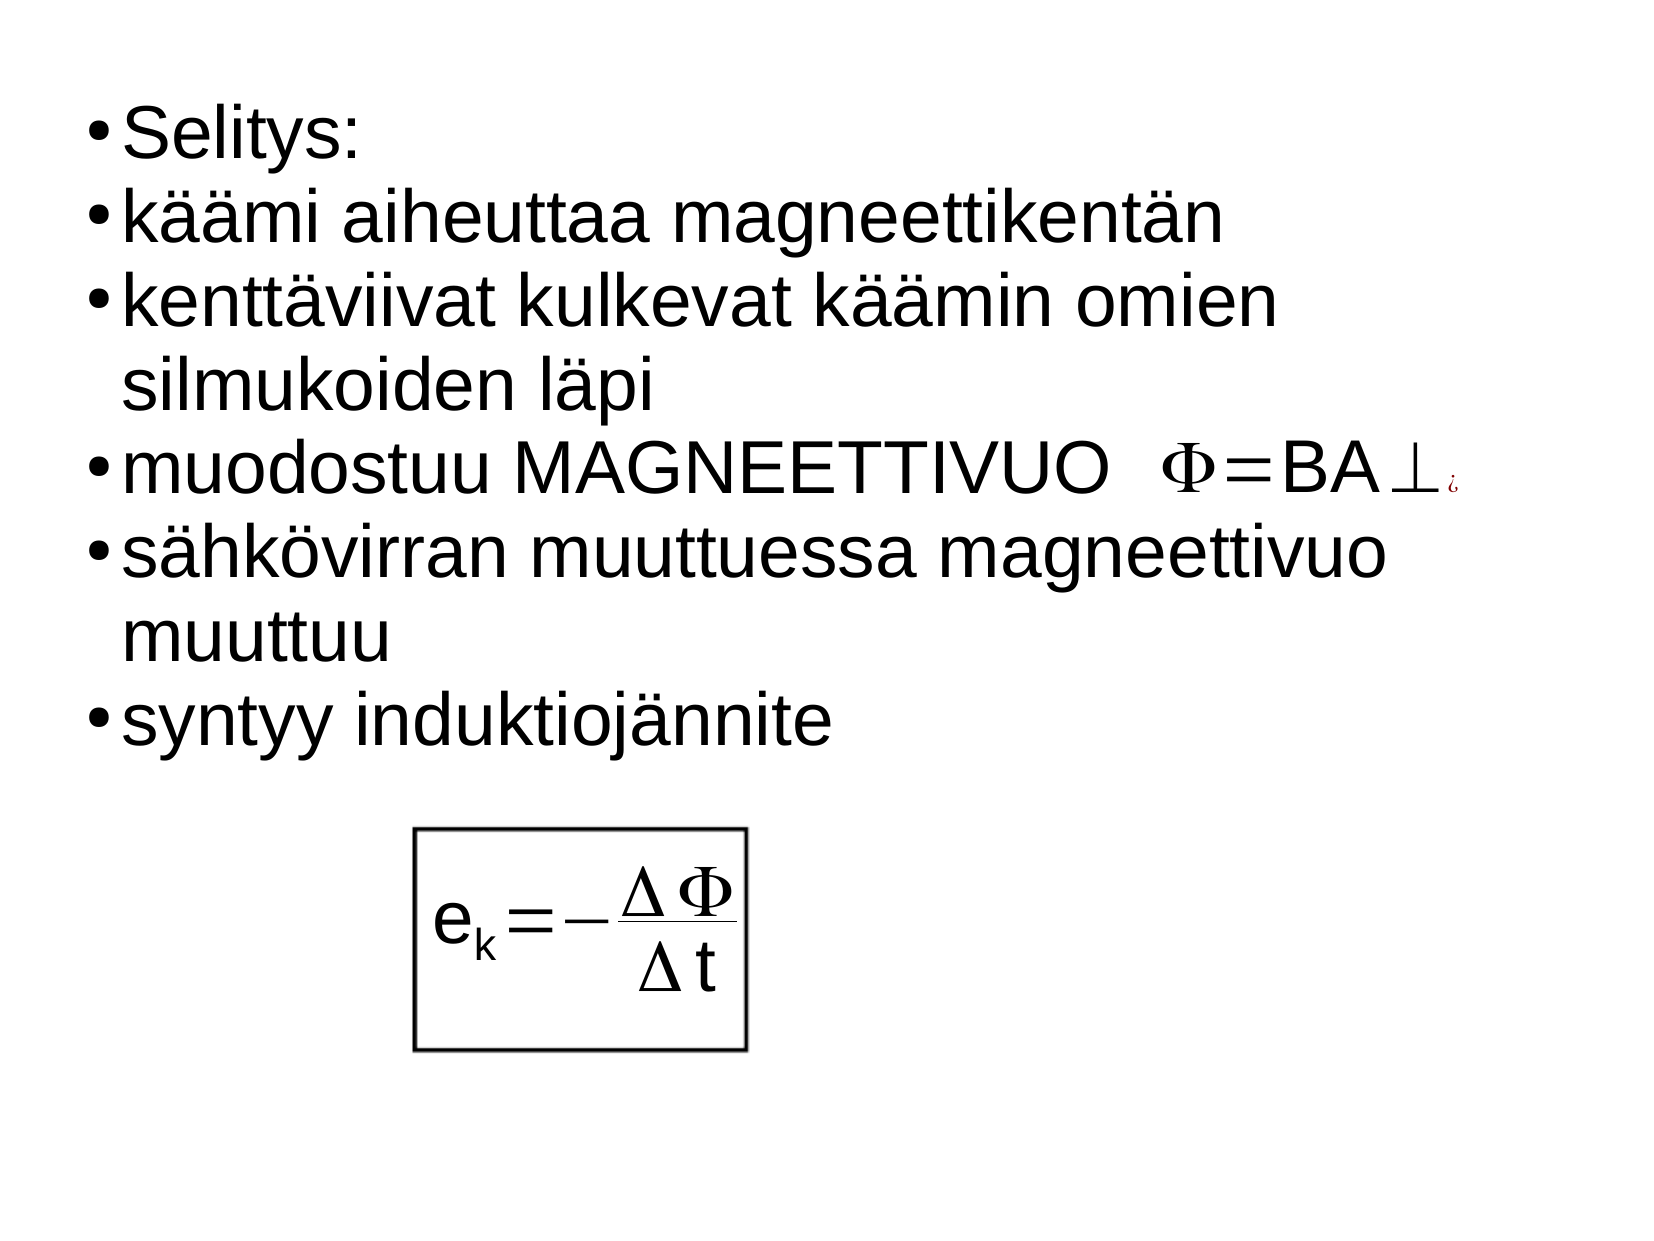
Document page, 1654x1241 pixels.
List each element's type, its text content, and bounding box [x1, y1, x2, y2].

chart [424, 862, 745, 1007]
chart [1152, 425, 1465, 509]
picture [389, 767, 780, 1085]
text_box Selitys: käämi aiheuttaa magneettikentän kenttäviivat kulkevat käämin omien silmukoiden läpi muodostuu MAGNEETTIVUO sähkövirran muuttuessa magneettivuo muuttuu syntyy induktiojännite [70, 82, 1548, 1022]
